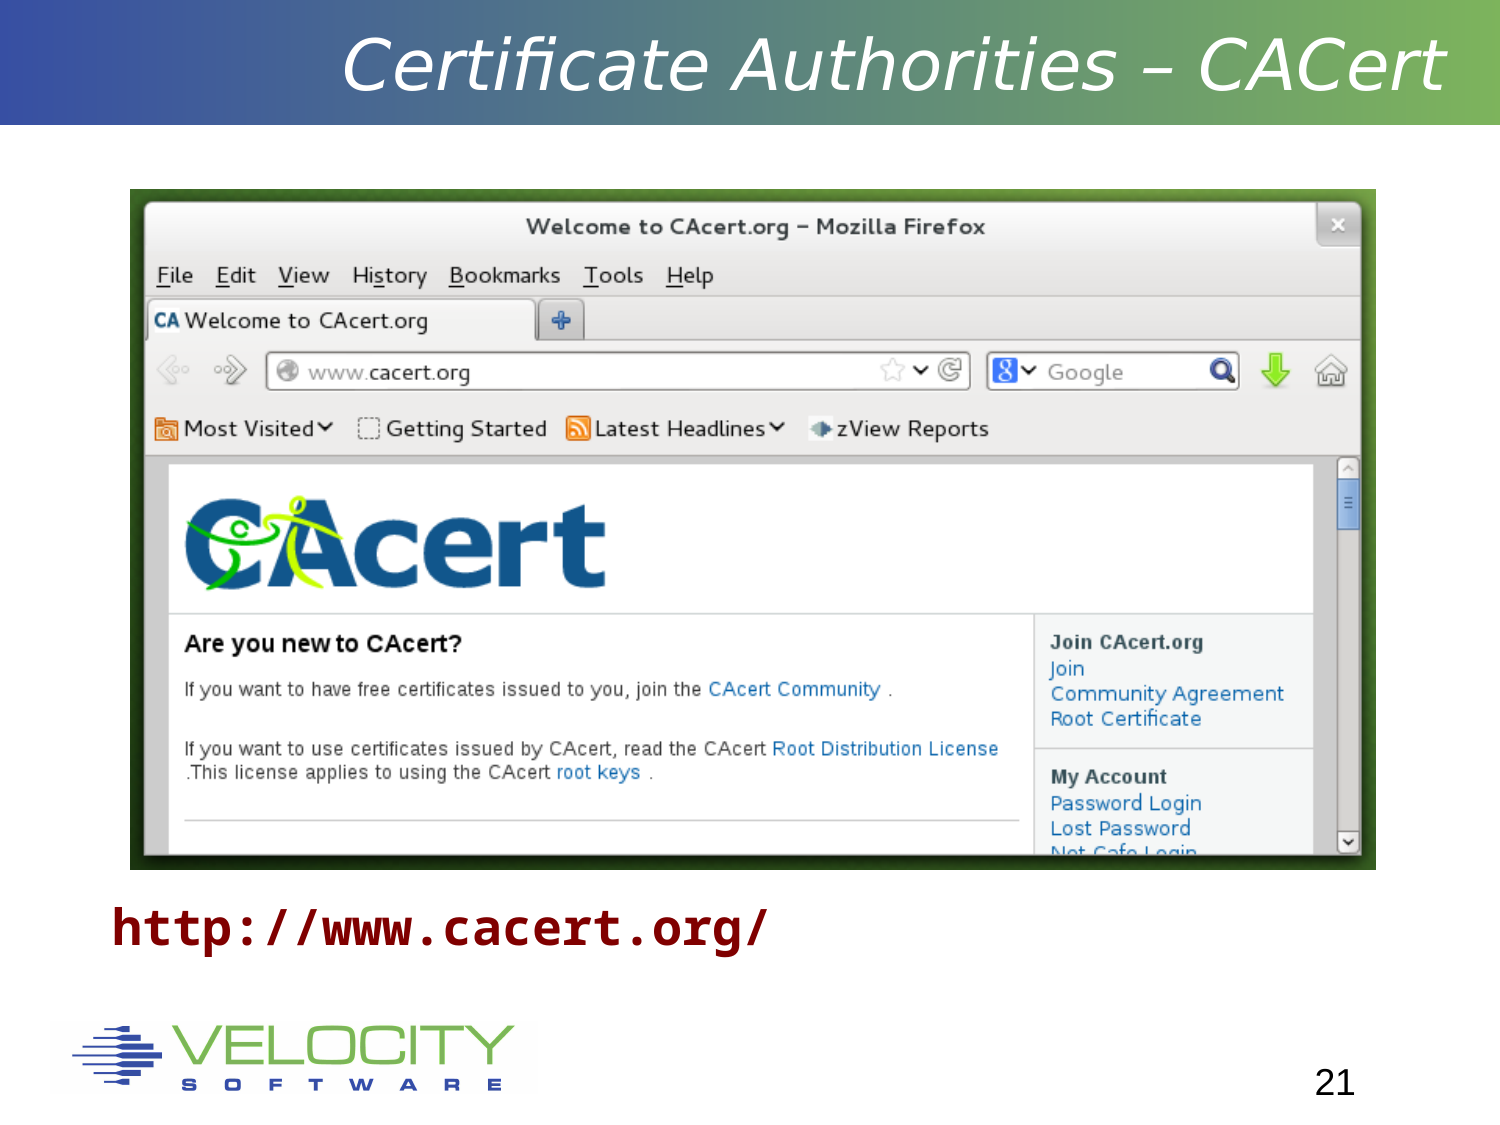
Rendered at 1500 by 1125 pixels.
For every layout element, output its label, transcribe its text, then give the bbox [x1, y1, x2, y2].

title Certificate Authorities – CACert [62, 12, 1463, 113]
list http://www.cacert.org/ [70, 187, 1500, 963]
picture [50, 1021, 538, 1094]
picture [130, 189, 1376, 870]
